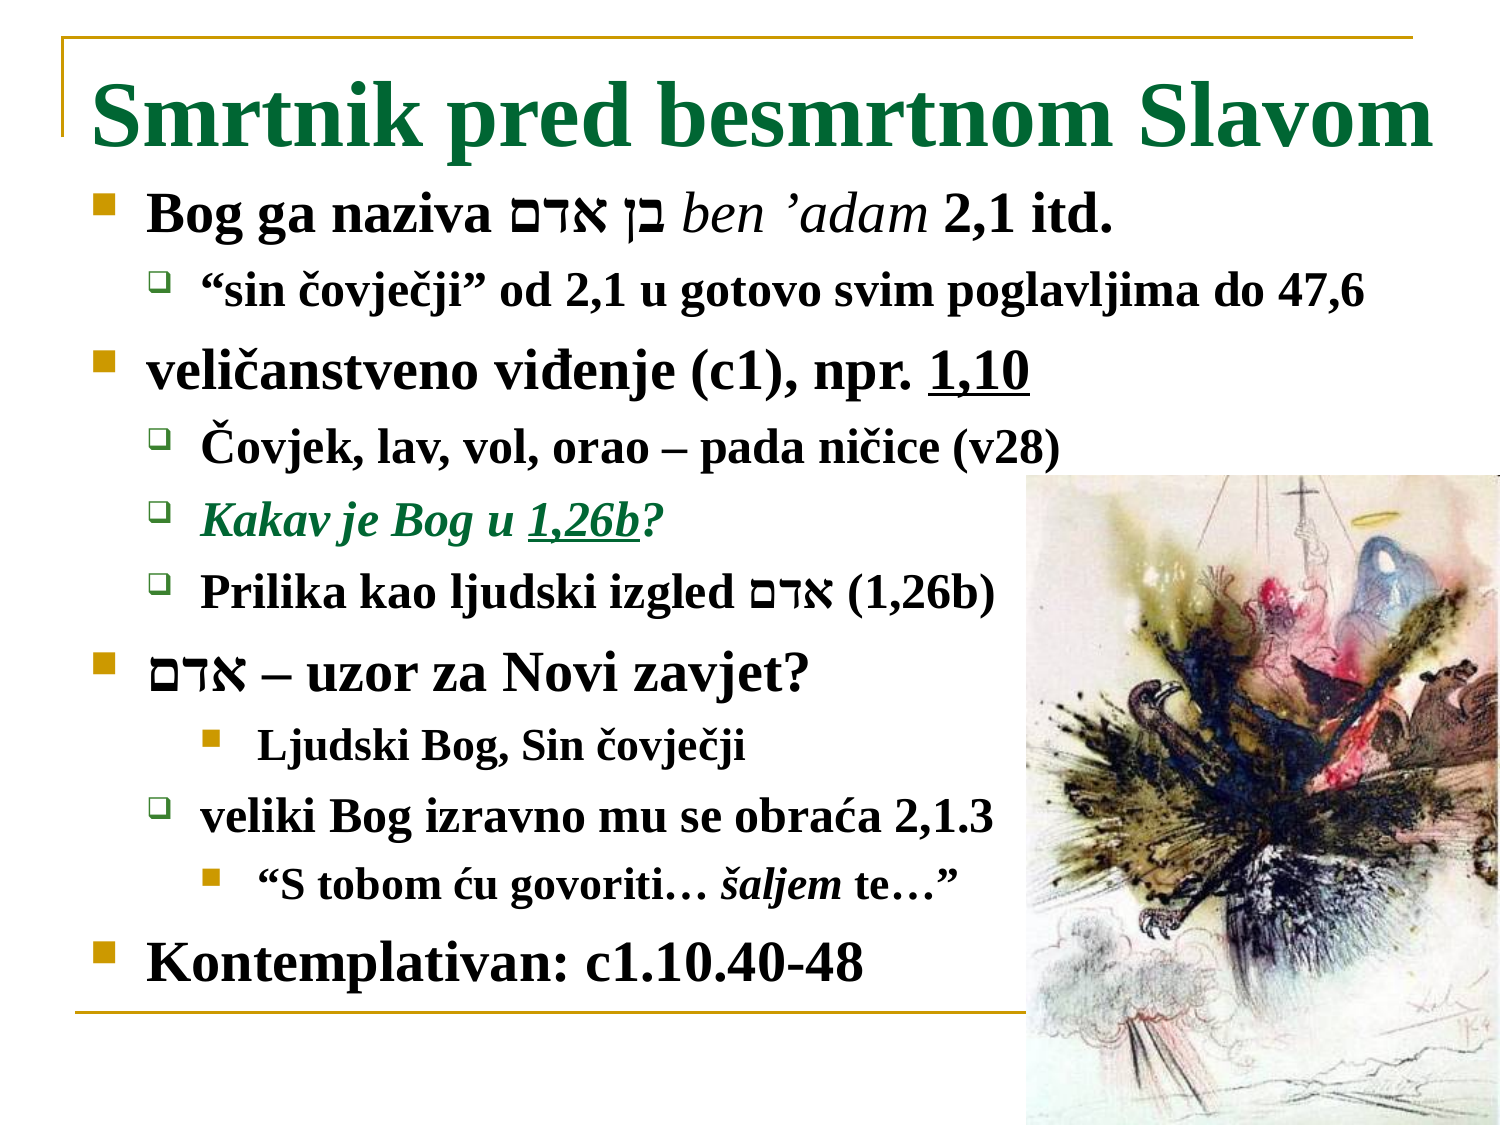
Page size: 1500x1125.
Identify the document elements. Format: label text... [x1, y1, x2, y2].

picture [1026, 475, 1500, 1125]
title Smrtnik pred besmrtnom Slavom [75, 45, 1500, 233]
list Bog ga naziva בן אדם ben ’adam 2,1 itd. “sin čovječji” od 2,1 u gotovo svim poglavljima do 47,6 veličanstveno viđenje (c1), npr. 1,10 Čovjek, lav, vol, orao – pada ničice (v28) Kakav je Bog u 1,26b? Prilika kao ljudski izgled אדם (1,26b) אדם – uzor za Novi zavjet? Ljudski Bog, Sin čovječji veliki Bog izravno mu se obraća 2,1.3 “S tobom ću govoriti… šaljem te…” Kontemplativan: c1.10.40-48 [75, 166, 1456, 1006]
